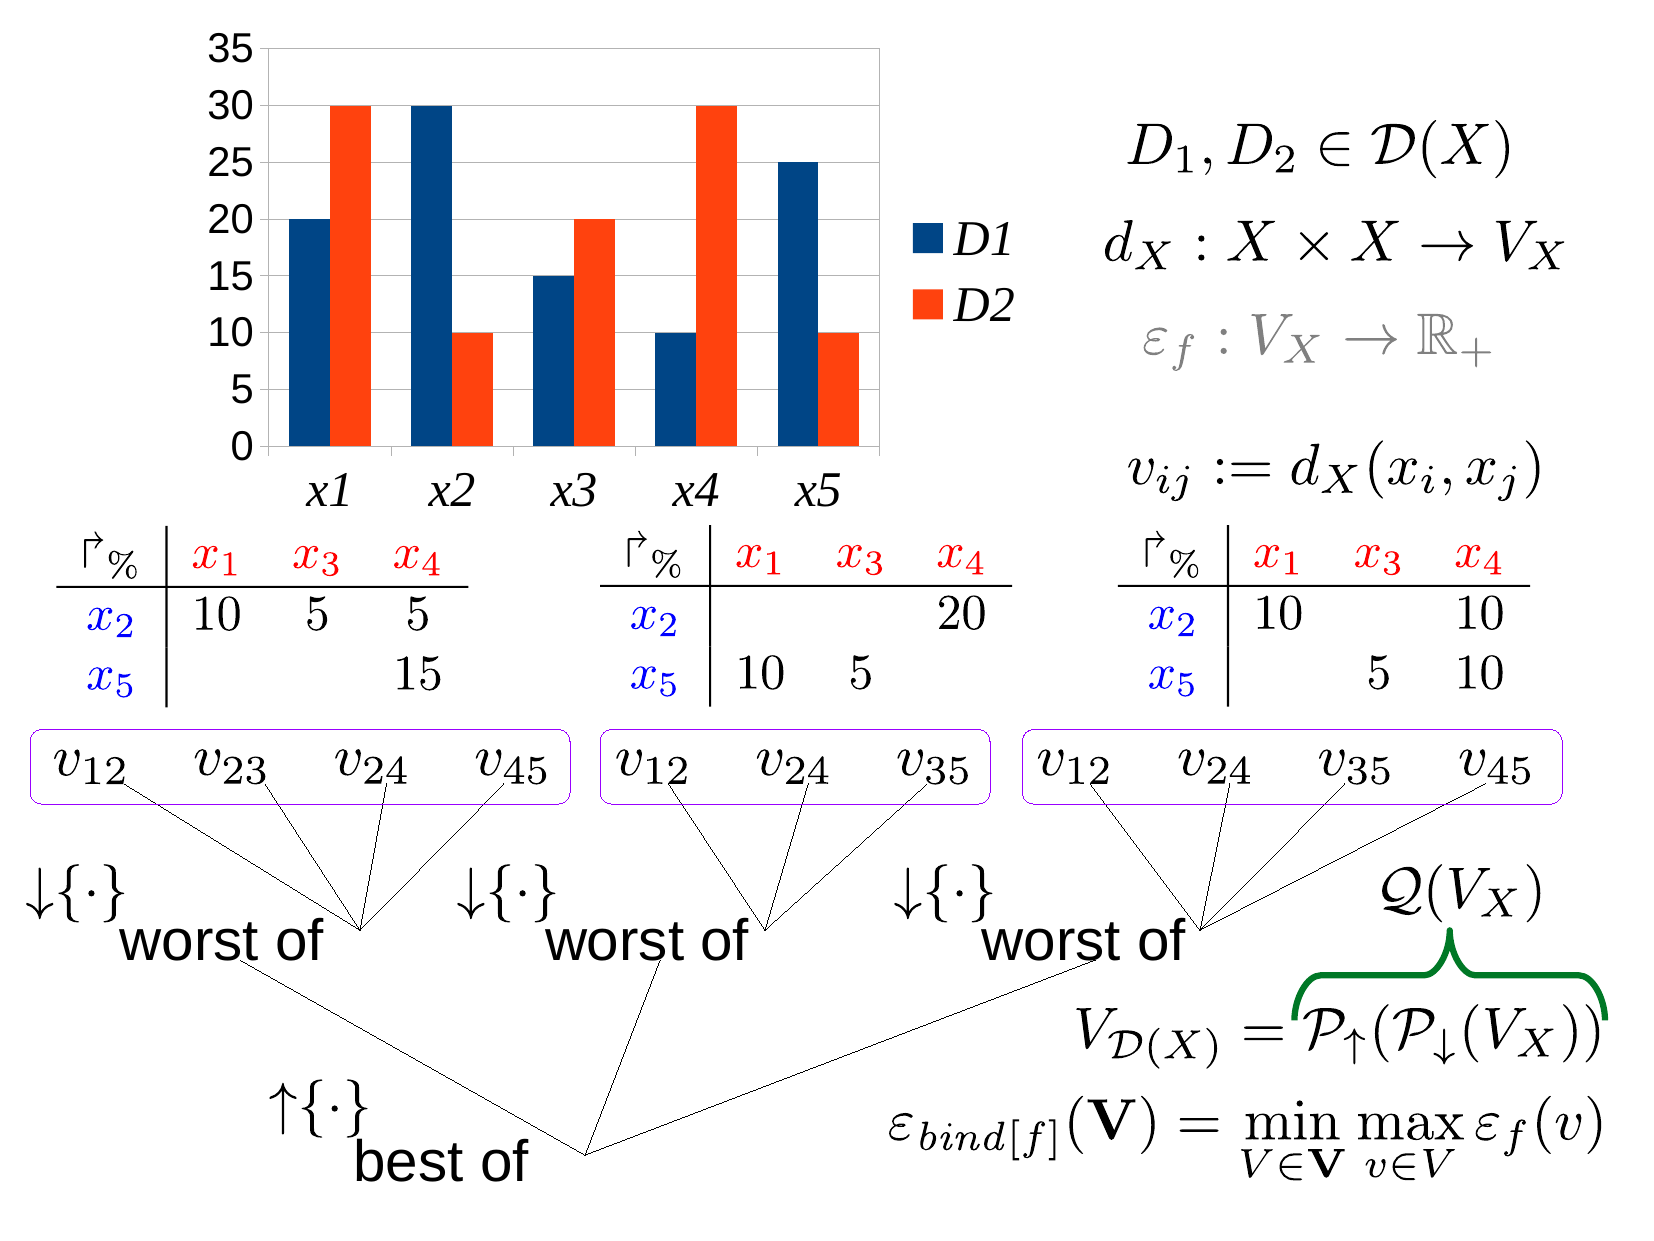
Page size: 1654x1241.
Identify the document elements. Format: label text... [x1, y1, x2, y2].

text_box [755, 749, 830, 784]
text_box [614, 749, 690, 784]
text_box [56, 525, 469, 708]
text_box [1142, 313, 1495, 371]
text_box [456, 864, 560, 923]
text_box [52, 749, 128, 785]
text_box [1317, 749, 1393, 785]
text_box [333, 749, 409, 784]
text_box [1036, 749, 1112, 784]
text_box [1375, 864, 1546, 923]
text_box [268, 1079, 372, 1138]
chart [190, 15, 1044, 528]
text_box [600, 525, 1013, 707]
text_box [1125, 120, 1515, 179]
text_box [887, 1095, 1607, 1181]
text_box [1176, 749, 1252, 784]
text_box worst of [967, 900, 1208, 981]
text_box [1072, 1004, 1606, 1069]
text_box [192, 749, 268, 785]
text_box [1102, 220, 1568, 270]
text_box [1457, 749, 1533, 785]
text_box [25, 864, 129, 923]
text_box [1126, 440, 1546, 502]
text_box [895, 749, 971, 785]
text_box worst of [105, 900, 346, 981]
text_box worst of [530, 900, 771, 981]
text_box [474, 749, 549, 785]
text_box best of [338, 1121, 549, 1202]
text_box [1117, 525, 1531, 707]
text_box [893, 864, 997, 923]
